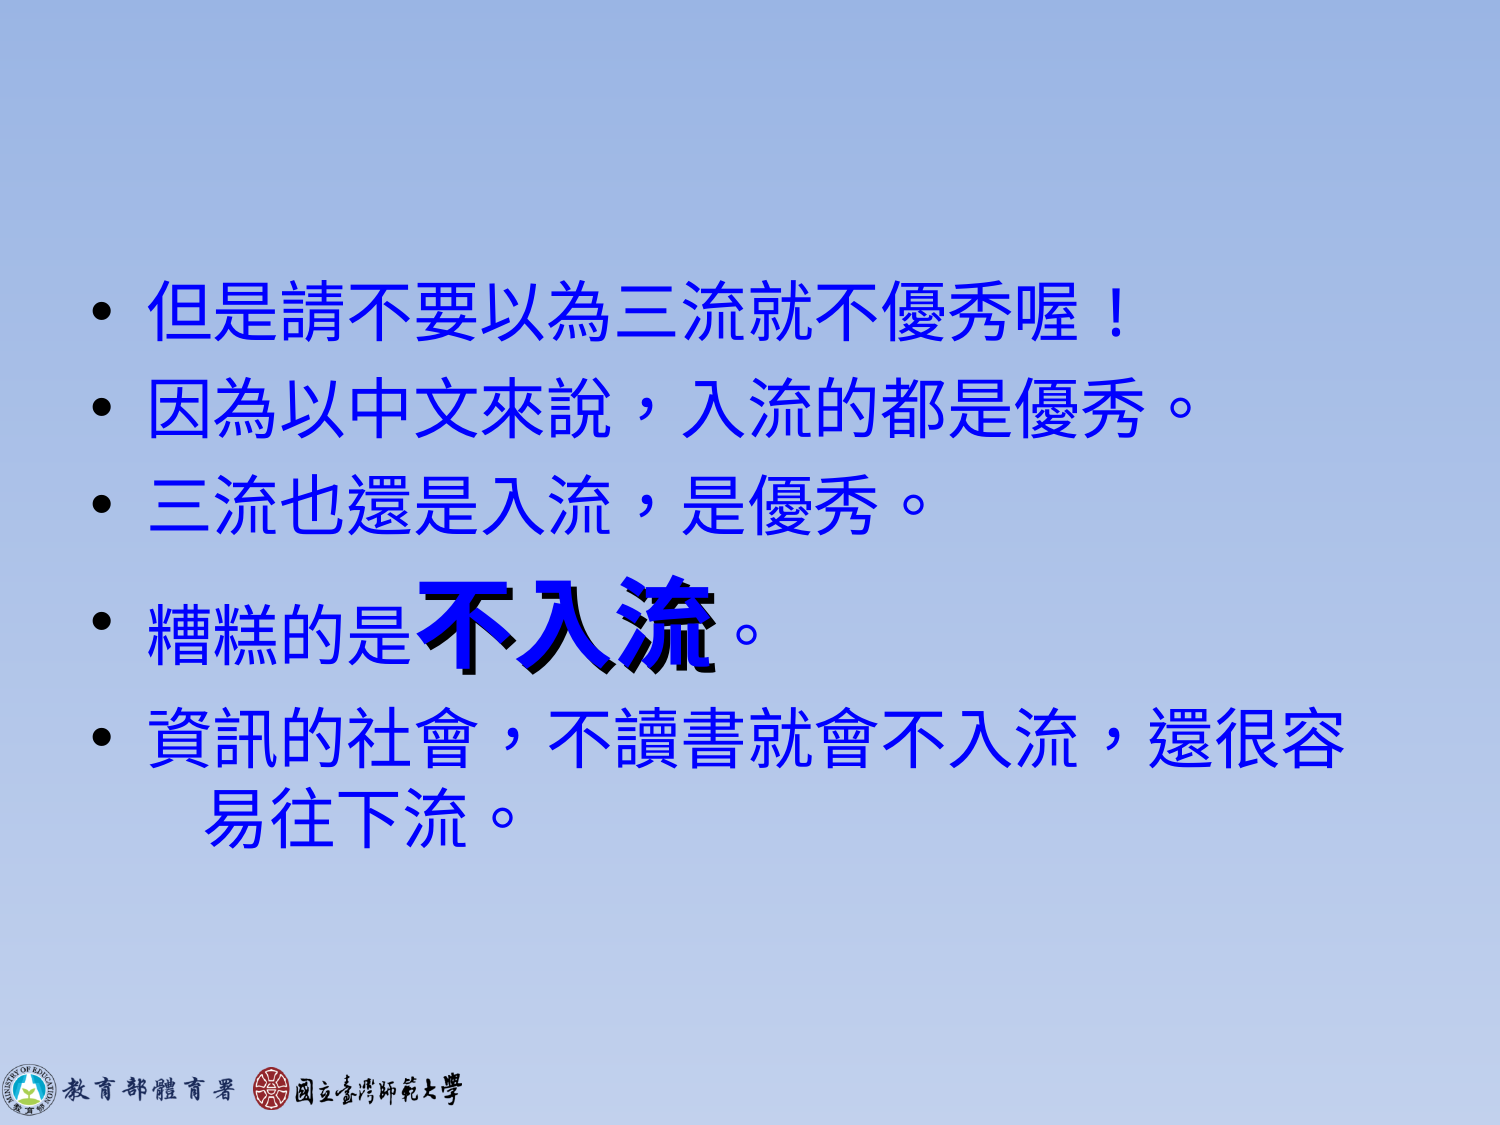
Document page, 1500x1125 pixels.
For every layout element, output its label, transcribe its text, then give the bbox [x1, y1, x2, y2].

list 但是請不要以為三流就不優秀喔! 因為以中文來說，入流的都是優秀。 三流也還是入流，是優秀。 糟糕的是不入流。 資訊的社會，不讀書就會不入流，還很容易往下流。 [75, 262, 1426, 1005]
